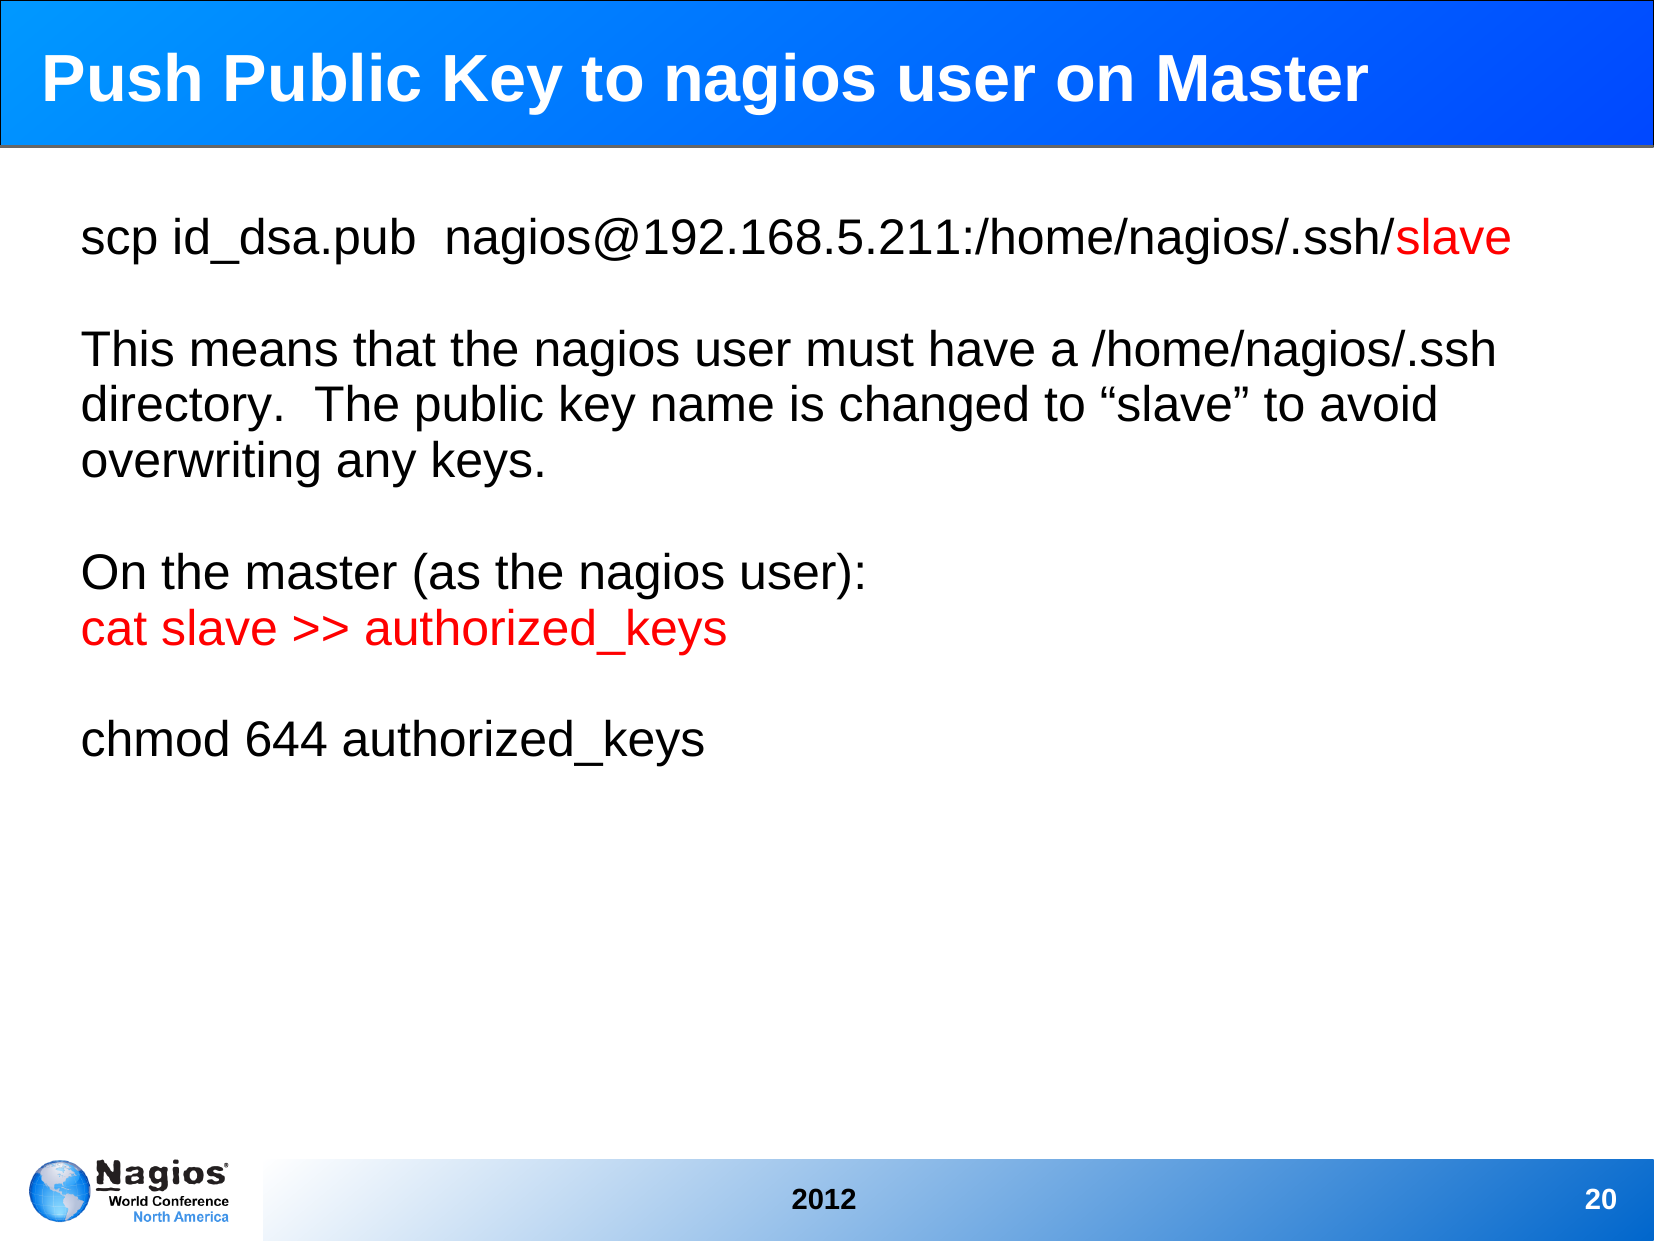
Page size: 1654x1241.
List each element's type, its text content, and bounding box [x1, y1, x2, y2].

picture [29, 1159, 229, 1235]
title Push Public Key to nagios user on Master [41, 29, 1618, 127]
subtitle scp id_dsa.pub nagios@192.168.5.211:/home/nagios/.ssh/slave This means that the nagios user must have a /home/nagios/.ssh directory. The public key name is changed to “slave” to avoid overwriting any keys. On the master (as the nagios user): cat slave >> authorized_keys chmod 644 authorized_keys [80, 209, 1569, 1116]
